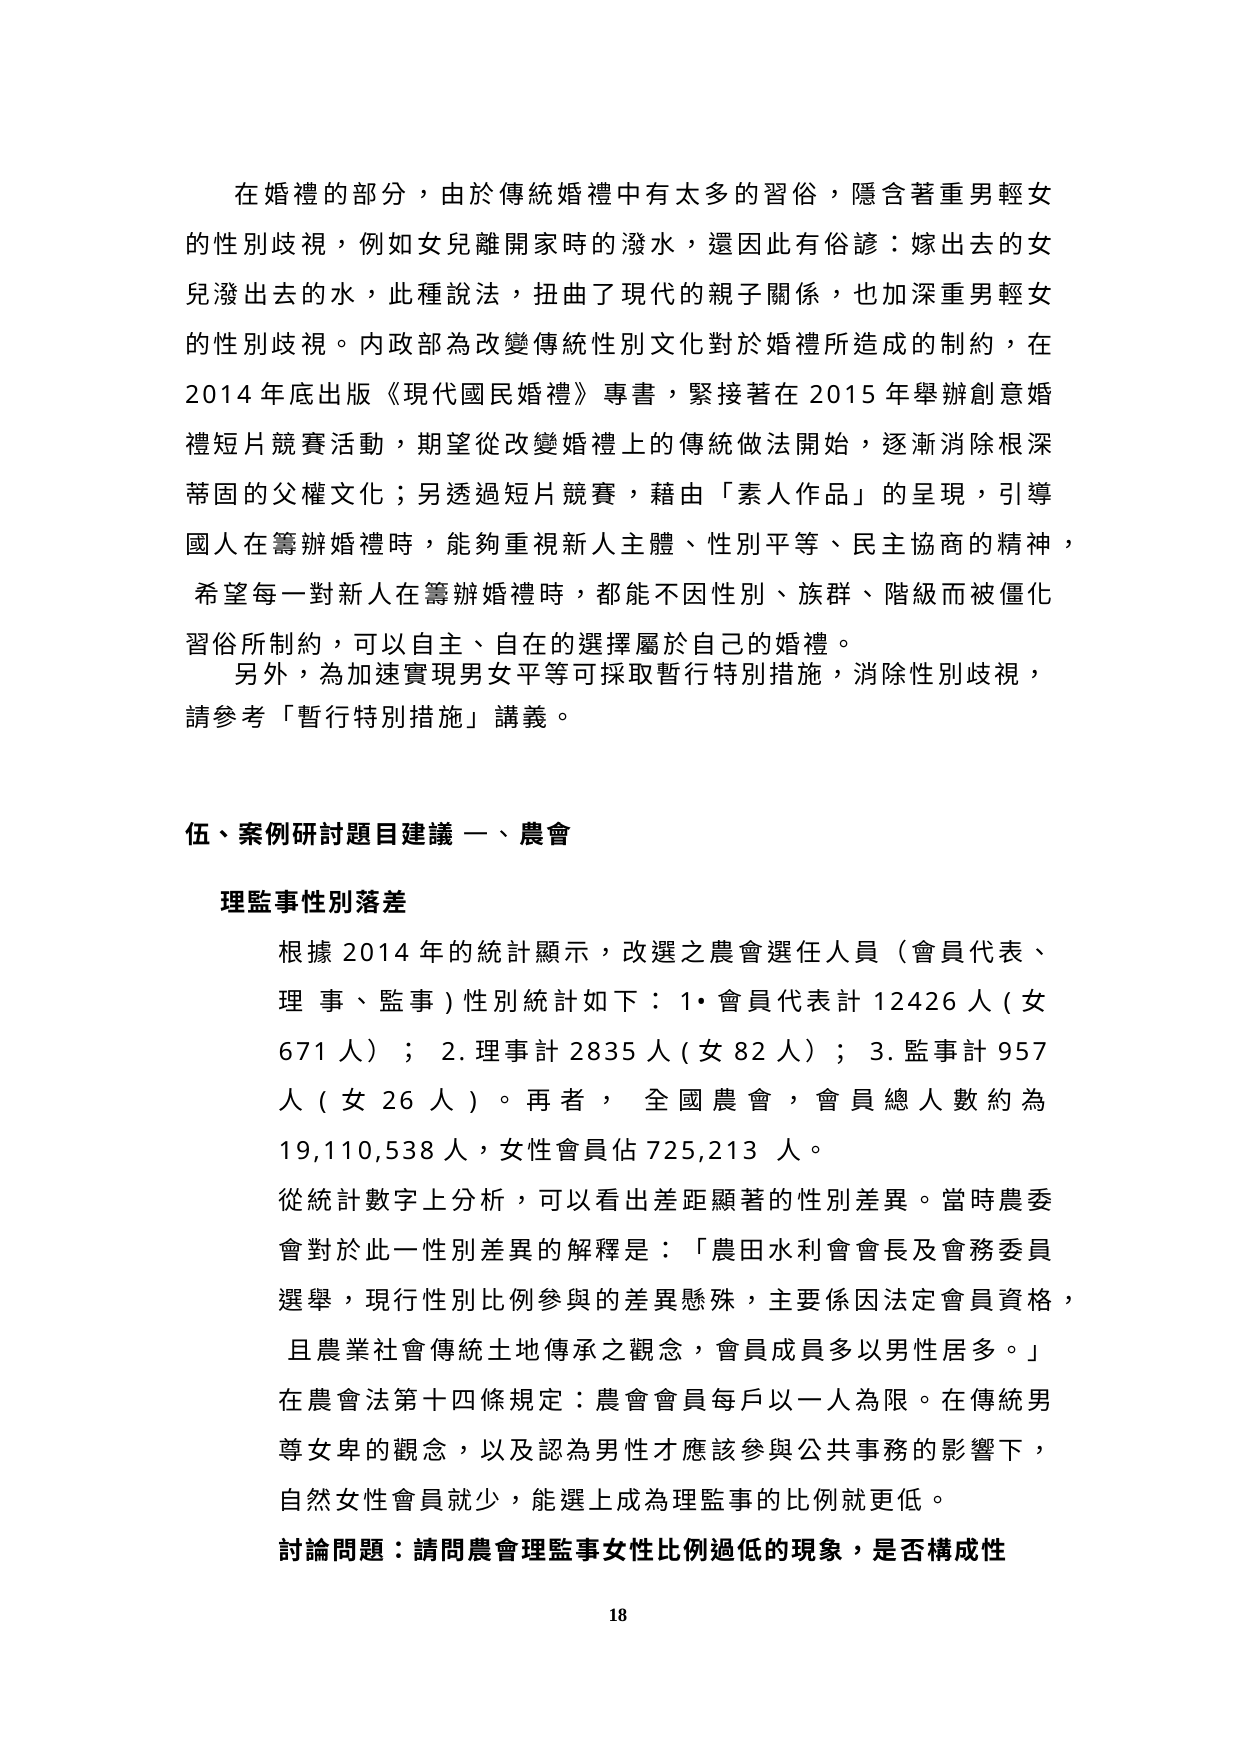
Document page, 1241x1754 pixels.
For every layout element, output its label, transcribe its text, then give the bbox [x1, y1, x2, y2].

text_box 在婚禮的部分，由於傳統婚禮中有太多的習俗，隱含著重男輕女 的性別歧視，例如女兒離開家時的潑水，還因此有俗諺：嫁出去的女 兒潑出去的水，此種說法，扭曲了現代的親子關係，也加深重男輕女 的性別歧視。内政部為改變傳統性別文化對於婚禮所造成的制約，在 2014年底出版《現代國民婚禮》專書，緊接著在2015年舉辦創意婚 禮短片競賽活動，期望從改變婚禮上的傳統做法開始，逐漸消除根深 蒂固的父權文化；另透過短片競賽，藉由「素人作品」的呈現，引導 國人在籌辦婚禮時，能夠重視新人主體、性別平等、民主協商的精神， 希望每一對新人在籌辦婚禮時，都能不因性別、族群、階級而被僵化 習俗所制約，可以自主、自在的選擇屬於自己的婚禮。 另外，為加速實現男女平等可採取暫行特別措施，消除性別歧視， 請參考「暫行特別措施」講義。 伍、案例研討題目建議 一、農會理監事性別落差 根據2014年的統計顯示，改選之農會選任人員（會員代表、理 事、監事)性別統計如下：1•會員代表計12426人(女671人）； 2.理事計2835人(女82人）；3.監事計957人(女26人)。再者， 全國農會，會員總人數約為19,110,538人，女性會員佔725,213 人。 從統計數字上分析，可以看出差距顯著的性別差異。當時農委 會對於此一性別差異的解釋是：「農田水利會會長及會務委員 選舉，現行性別比例參與的差異懸殊，主要係因法定會員資格， 且農業社會傳統土地傳承之觀念，會員成員多以男性居多。」 在農會法第十四條規定：農會會員每戶以一人為限。在傳統男 尊女卑的觀念，以及認為男性才應該參與公共事務的影響下， 自然女性會員就少，能選上成為理監事的比例就更低。 討論問題：請問農會理監事女性比例過低的現象，是否構成性 [185, 158, 1056, 1567]
text_box 18 [608, 1603, 633, 1623]
